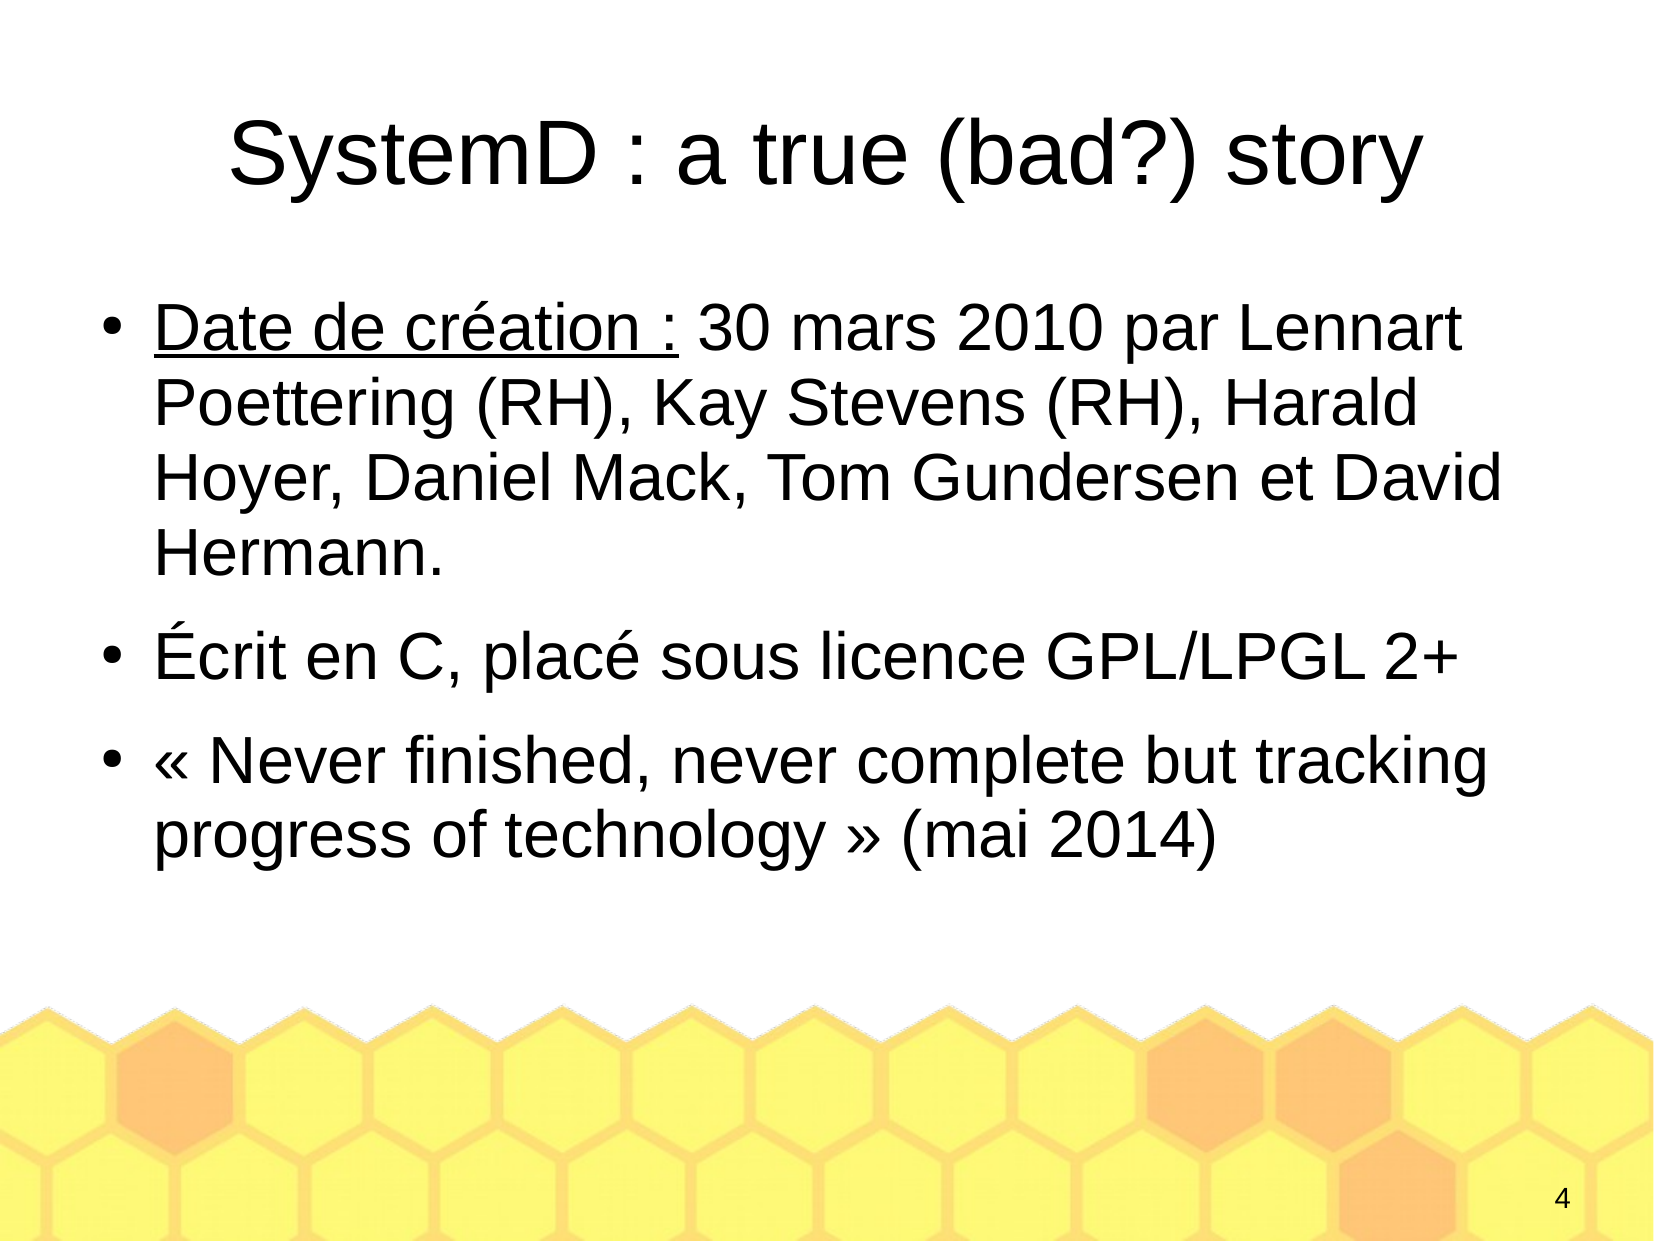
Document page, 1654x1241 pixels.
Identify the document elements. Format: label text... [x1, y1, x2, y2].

picture [0, 1001, 1654, 1241]
list Date de création : 30 mars 2010 par Lennart Poettering (RH), Kay Stevens (RH), Harald Hoyer, Daniel Mack, Tom Gundersen et David Hermann. Écrit en C, placé sous licence GPL/LPGL 2+ « Never finished, never complete but tracking progress of technology » (mai 2014) [82, 290, 1571, 1010]
title SystemD : a true (bad?) story [82, 49, 1571, 257]
